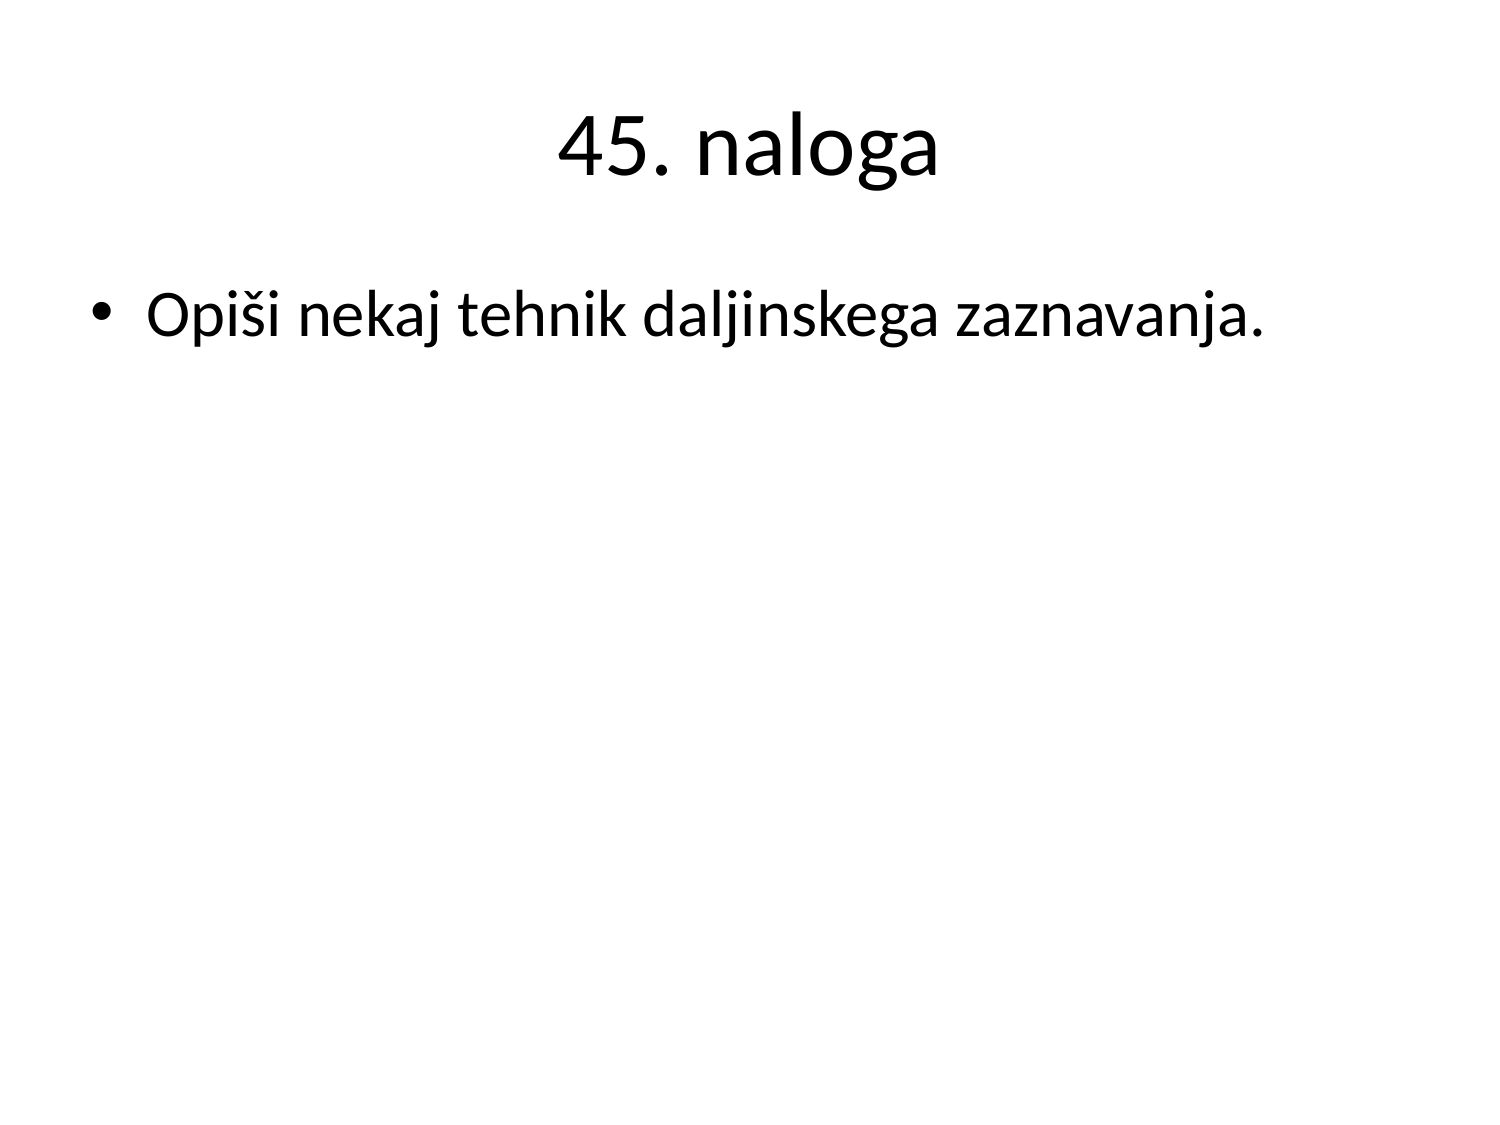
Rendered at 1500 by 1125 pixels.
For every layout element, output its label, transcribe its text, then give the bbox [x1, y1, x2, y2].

title 45. naloga [75, 45, 1425, 233]
list Opiši nekaj tehnik daljinskega zaznavanja. [75, 262, 1425, 1005]
